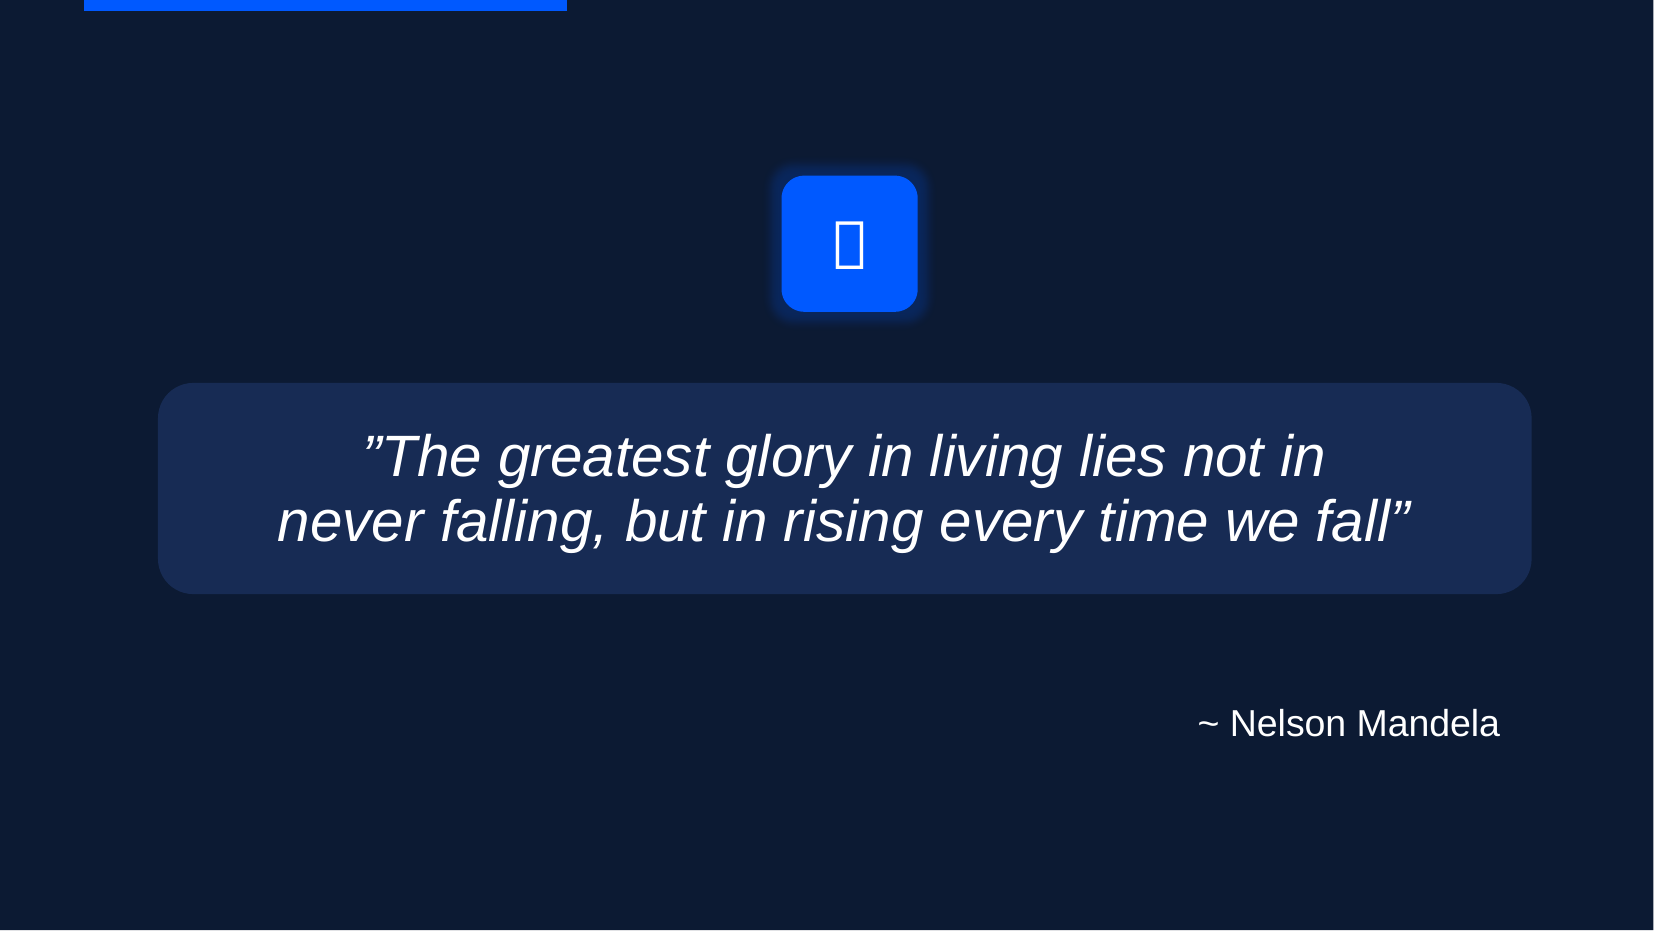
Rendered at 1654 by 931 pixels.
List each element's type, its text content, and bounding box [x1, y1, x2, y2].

text_box ”The greatest glory in living lies not in never falling, but in rising every time we fall” [157, 382, 1532, 595]
subtitle ~ Nelson Mandela [900, 652, 1501, 796]
text_box  [781, 175, 918, 312]
